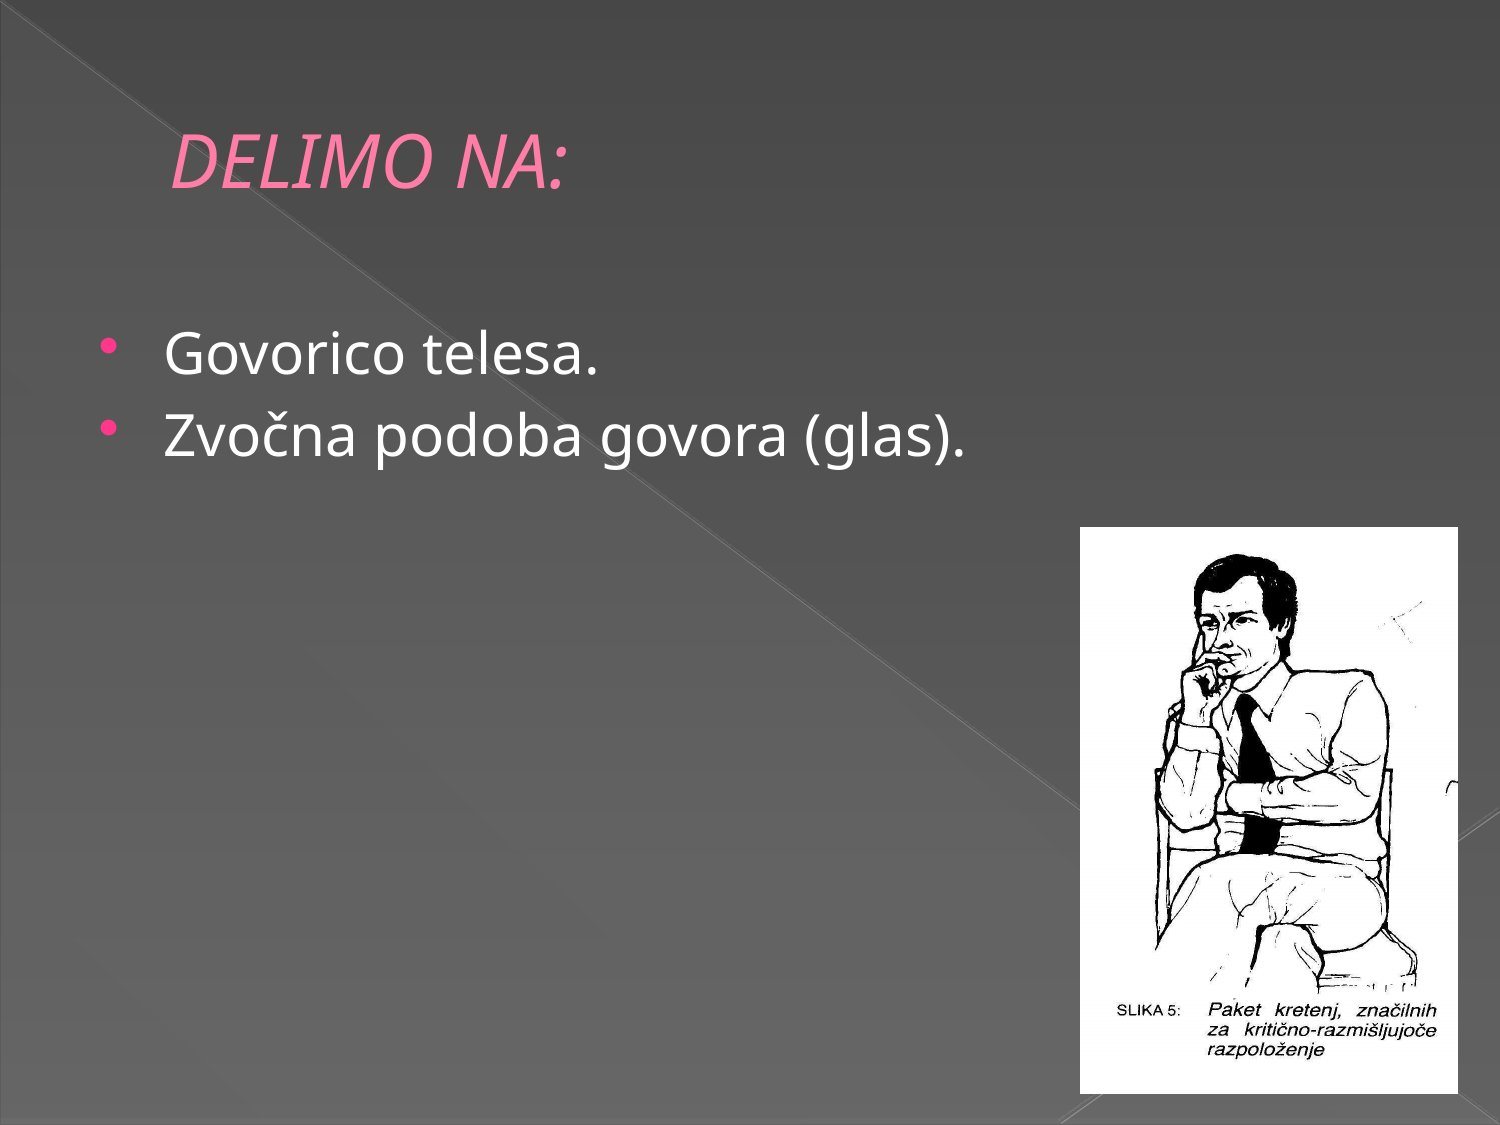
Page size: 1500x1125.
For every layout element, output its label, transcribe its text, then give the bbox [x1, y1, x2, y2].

picture [1080, 527, 1458, 1094]
list Govorico telesa. Zvočna podoba govora (glas). [75, 308, 1425, 1059]
title DELIMO NA: [75, 43, 1425, 274]
